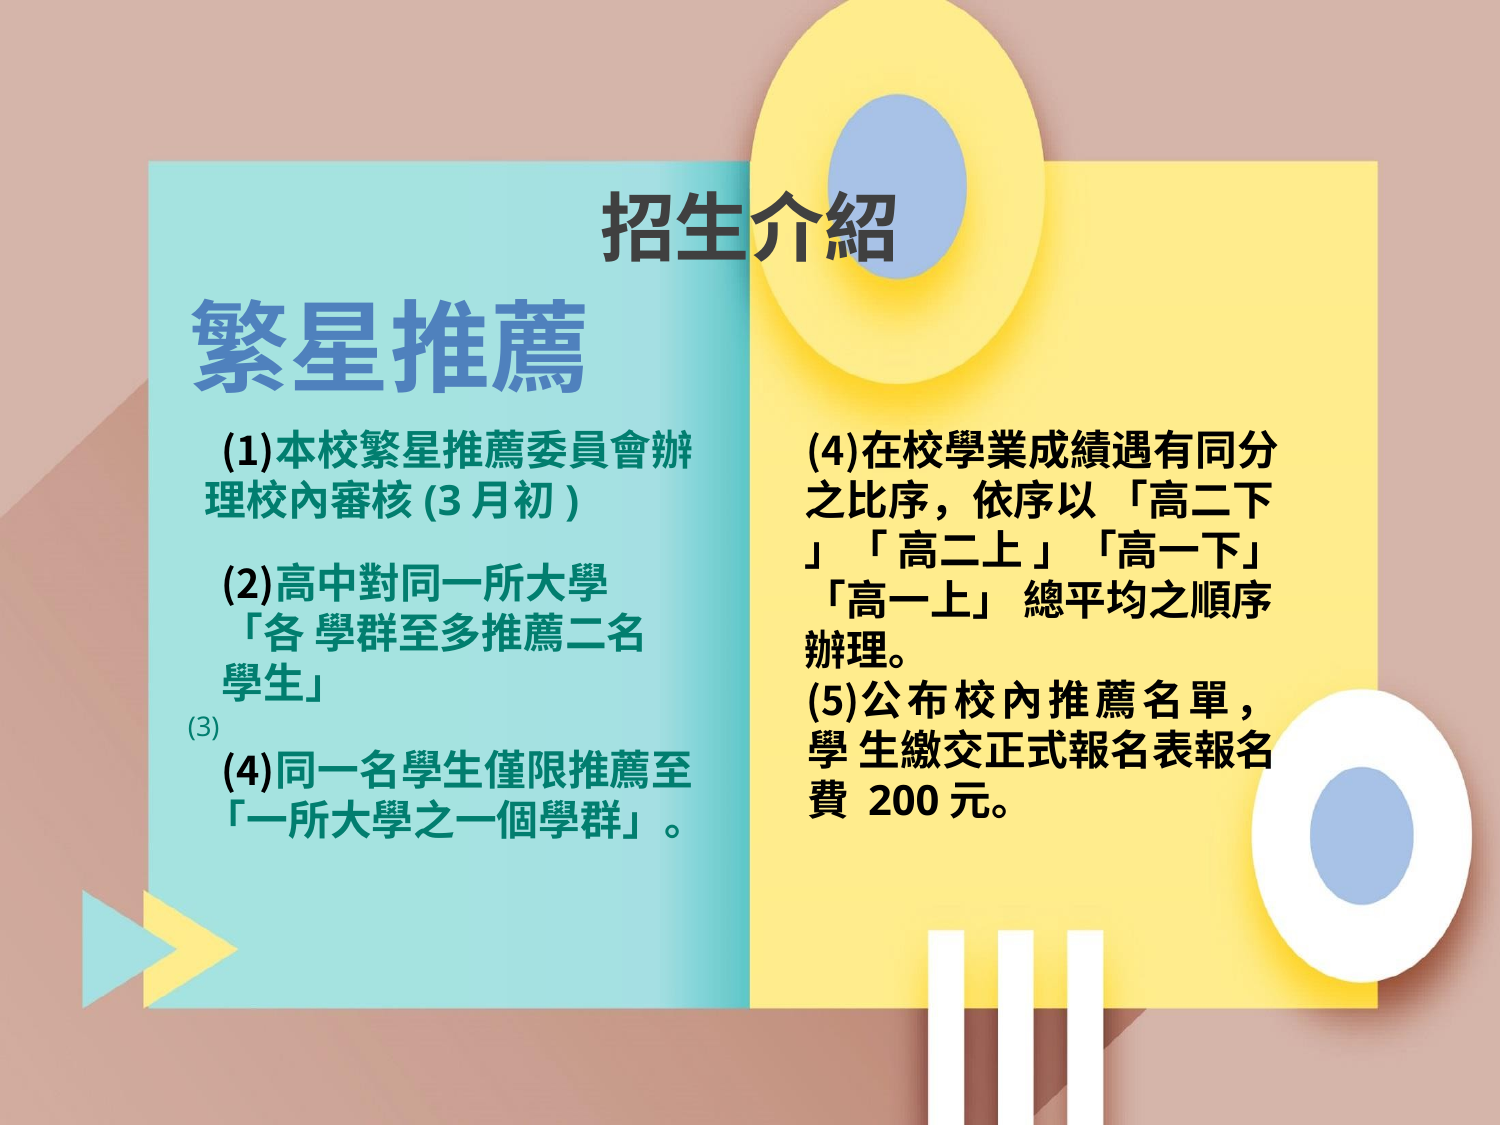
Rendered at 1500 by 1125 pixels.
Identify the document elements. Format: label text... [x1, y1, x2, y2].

text_box 繁星推薦 本校繁星推薦委員會辦 理校內審核(3月初) 高中對同一所大學「各 學群至多推薦二名學生」 同一名學生僅限推薦至 「一所大學之一個學群」。 [187, 237, 708, 827]
picture [0, 0, 1500, 1125]
title 招生介紹 [597, 178, 903, 273]
text_box 在校學業成績遇有同分 之比序，依序以 「高二下 」「 高二上」「高一下」 「高一上」 總平均之順序 辦理。 公布校內推薦名單，學 生繳交正式報名表報名費 200元。 [802, 421, 1287, 827]
